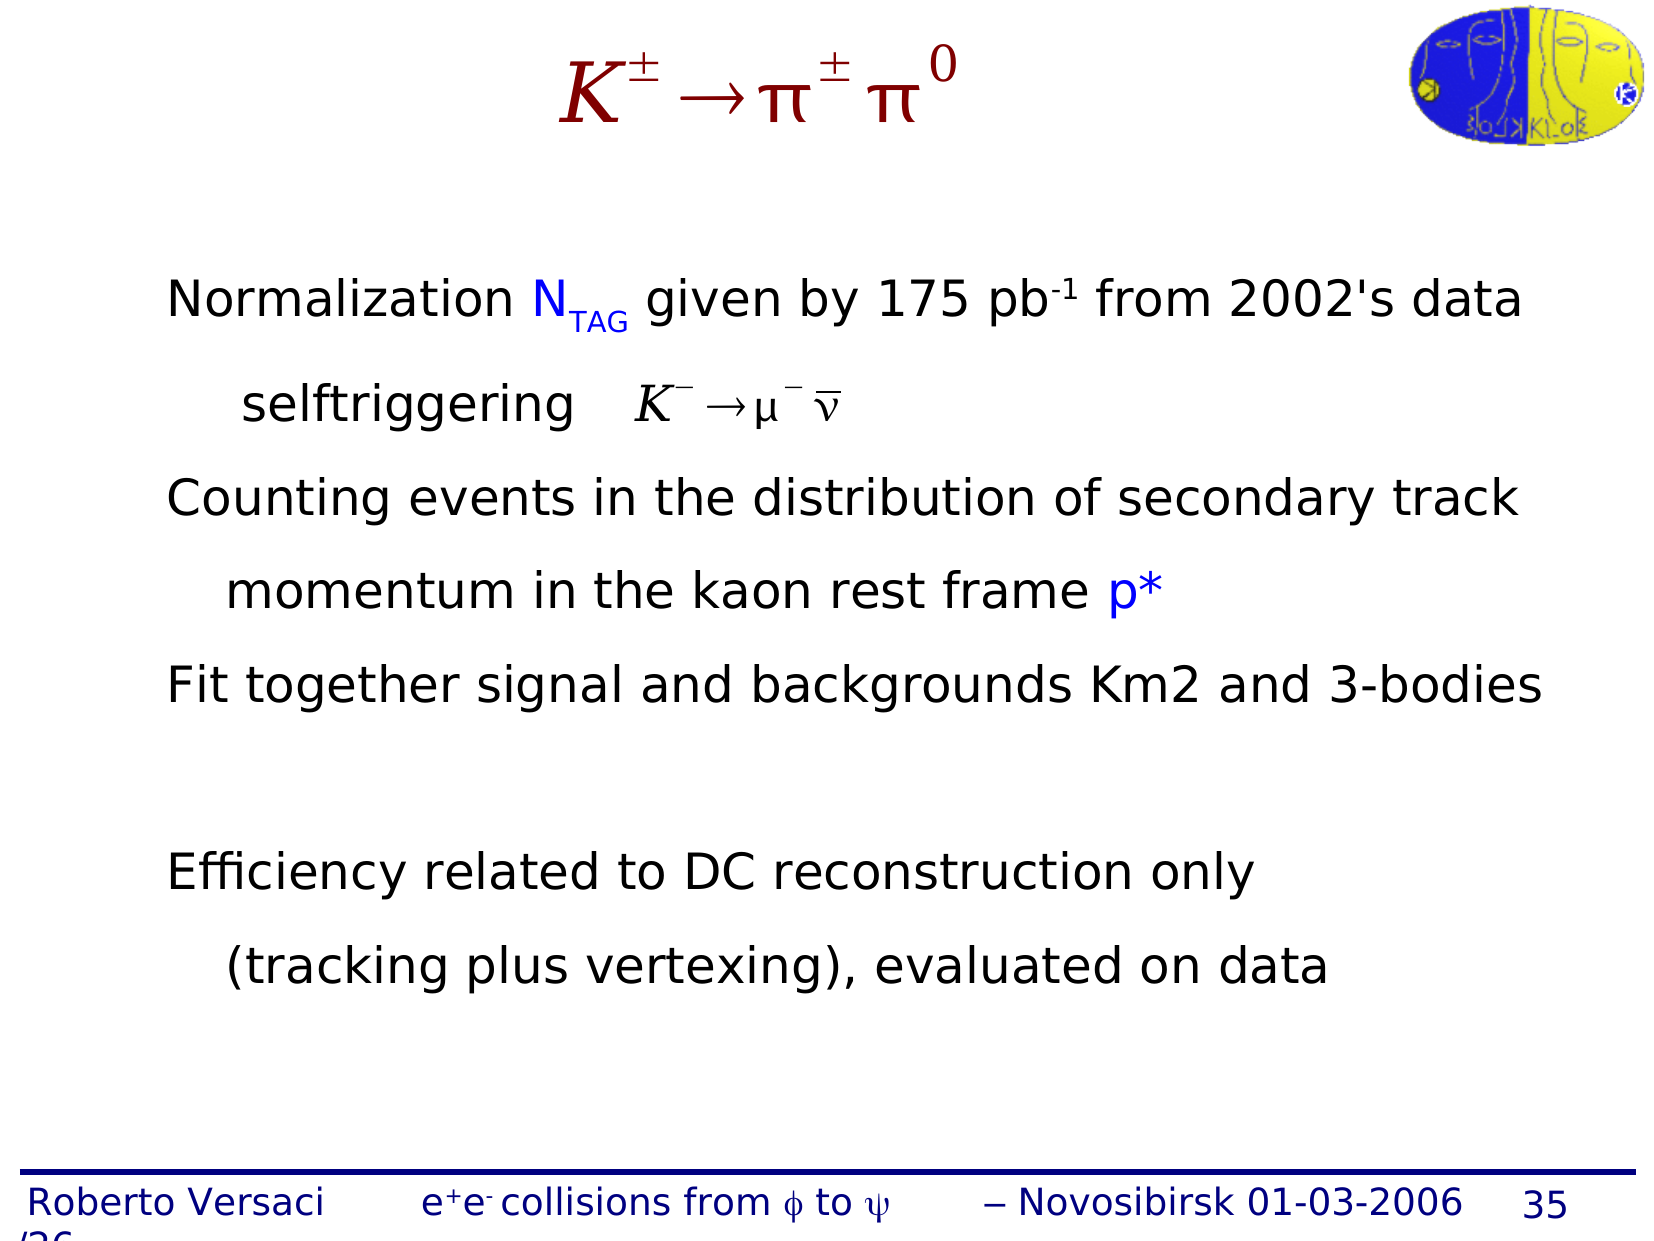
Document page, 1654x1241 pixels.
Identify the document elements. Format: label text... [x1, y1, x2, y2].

chart [554, 34, 965, 149]
text_box Normalization NTAG given by 175 pb-1 from 2002's data selftriggering Counting events in the distribution of secondary track momentum in the kaon rest frame p* Fit together signal and backgrounds Km2 and 3-bodies Efficiency related to DC reconstruction only (tracking plus vertexing), evaluated on data [136, 262, 1544, 1003]
chart [628, 367, 849, 437]
picture [1398, 0, 1654, 151]
